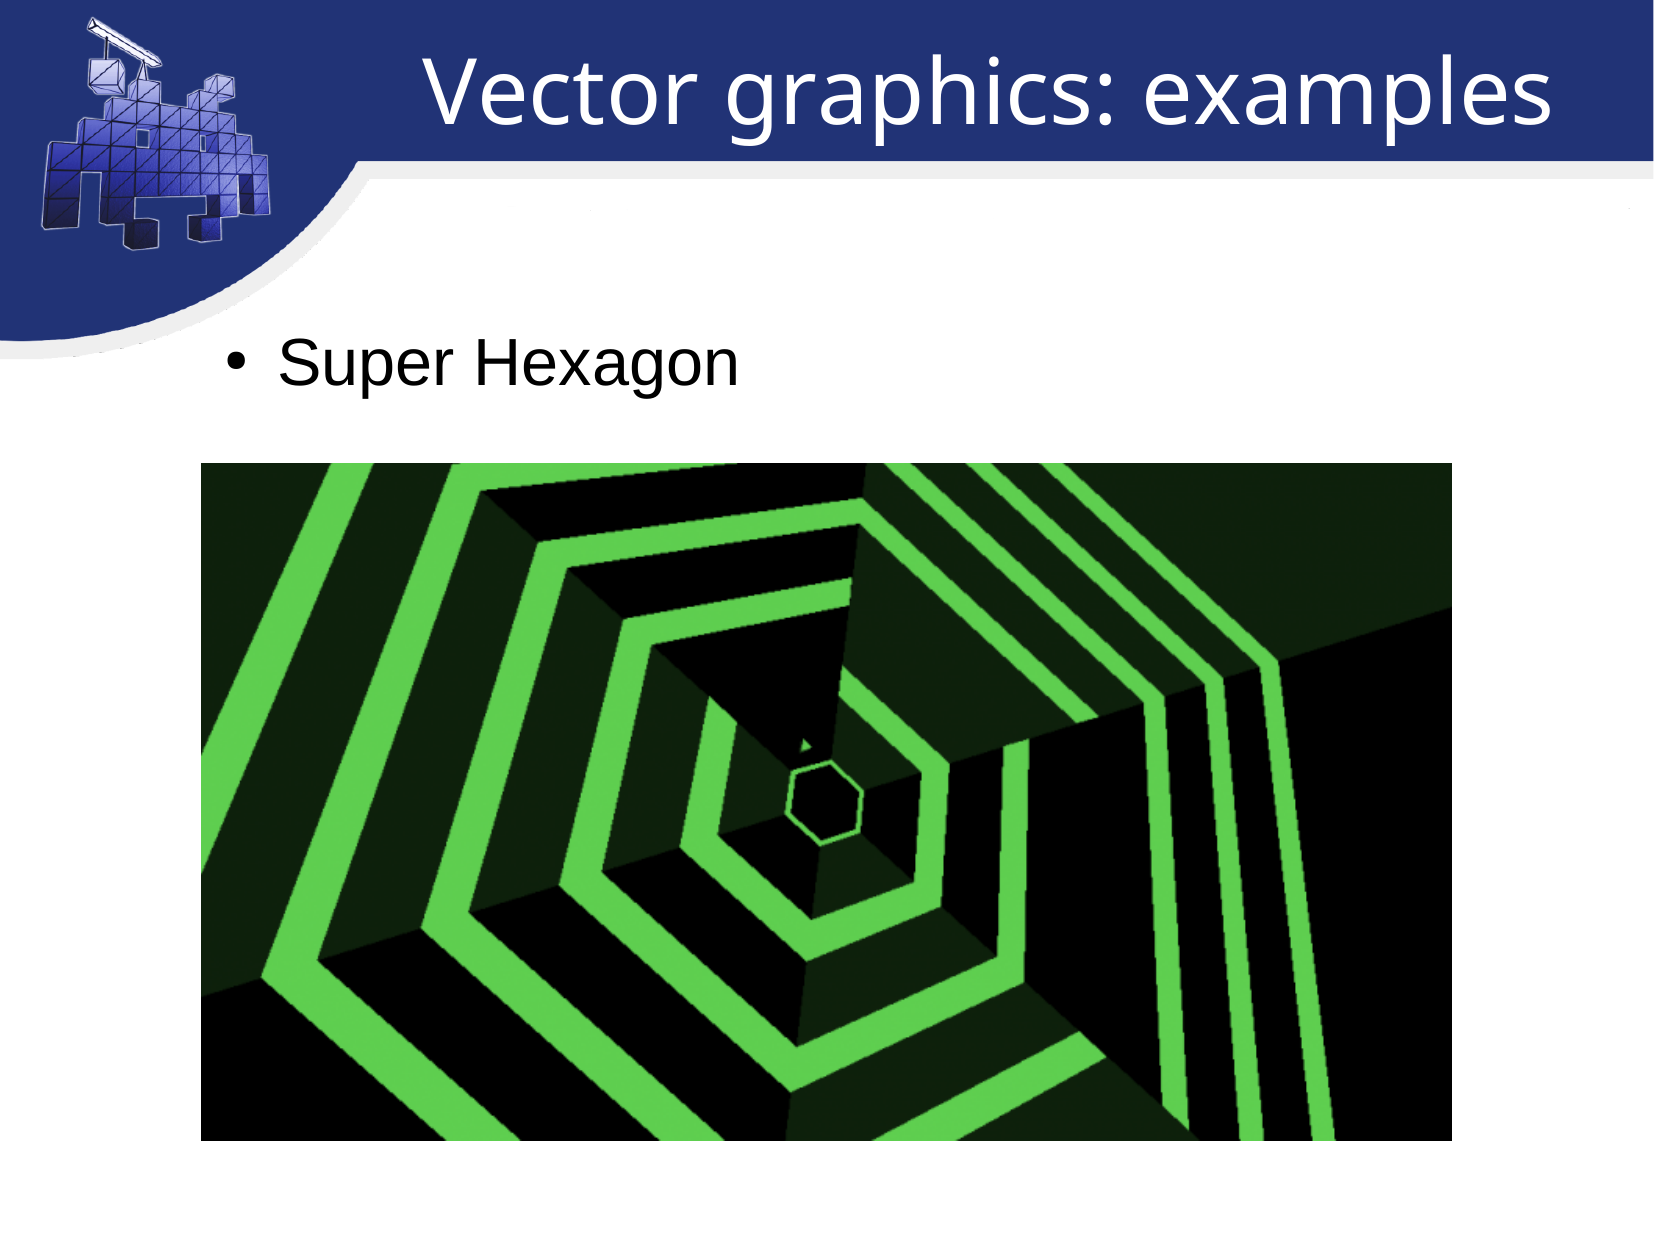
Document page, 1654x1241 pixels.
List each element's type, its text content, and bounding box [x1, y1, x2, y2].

title Vector graphics: examples [354, 35, 1625, 142]
picture [201, 463, 1452, 1141]
picture [0, 0, 1654, 443]
list Super Hexagon [206, 324, 1595, 1078]
